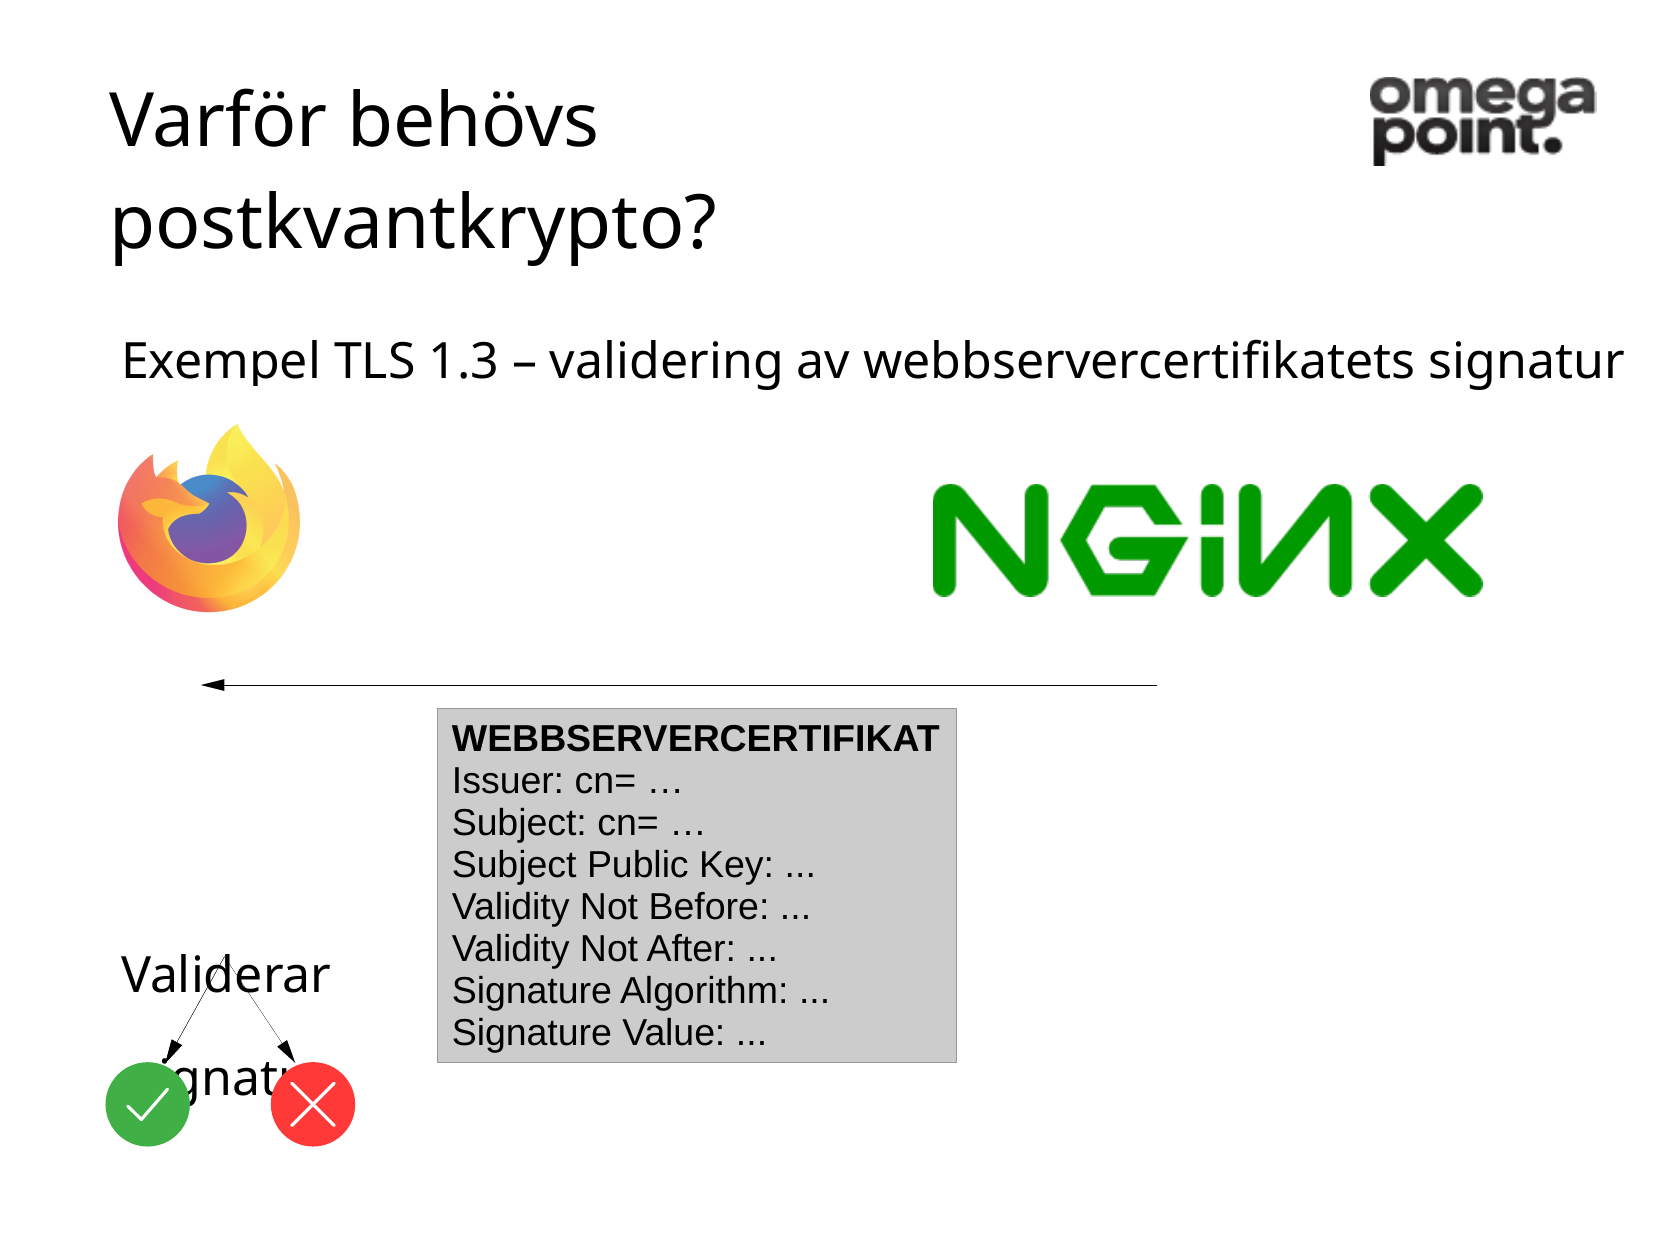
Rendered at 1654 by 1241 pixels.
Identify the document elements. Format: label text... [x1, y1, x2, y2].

picture [1370, 77, 1597, 166]
text_box [271, 1062, 355, 1146]
picture [933, 484, 1483, 597]
text_box [106, 1062, 190, 1146]
text_box Varför behövs postkvantkrypto? [94, 59, 1219, 261]
text_box Exempel TLS 1.3 – validering av webbservercertifikatets signatur Validerar signatur [70, 283, 1654, 1241]
text_box WEBBSERVERCERTIFIKAT Issuer: cn= … Subject: cn= … Subject Public Key: ... Validity Not Before: ... Validity Not After: ... Signature Algorithm: ... Signature Value: ... [437, 708, 957, 1063]
picture [47, 386, 371, 650]
